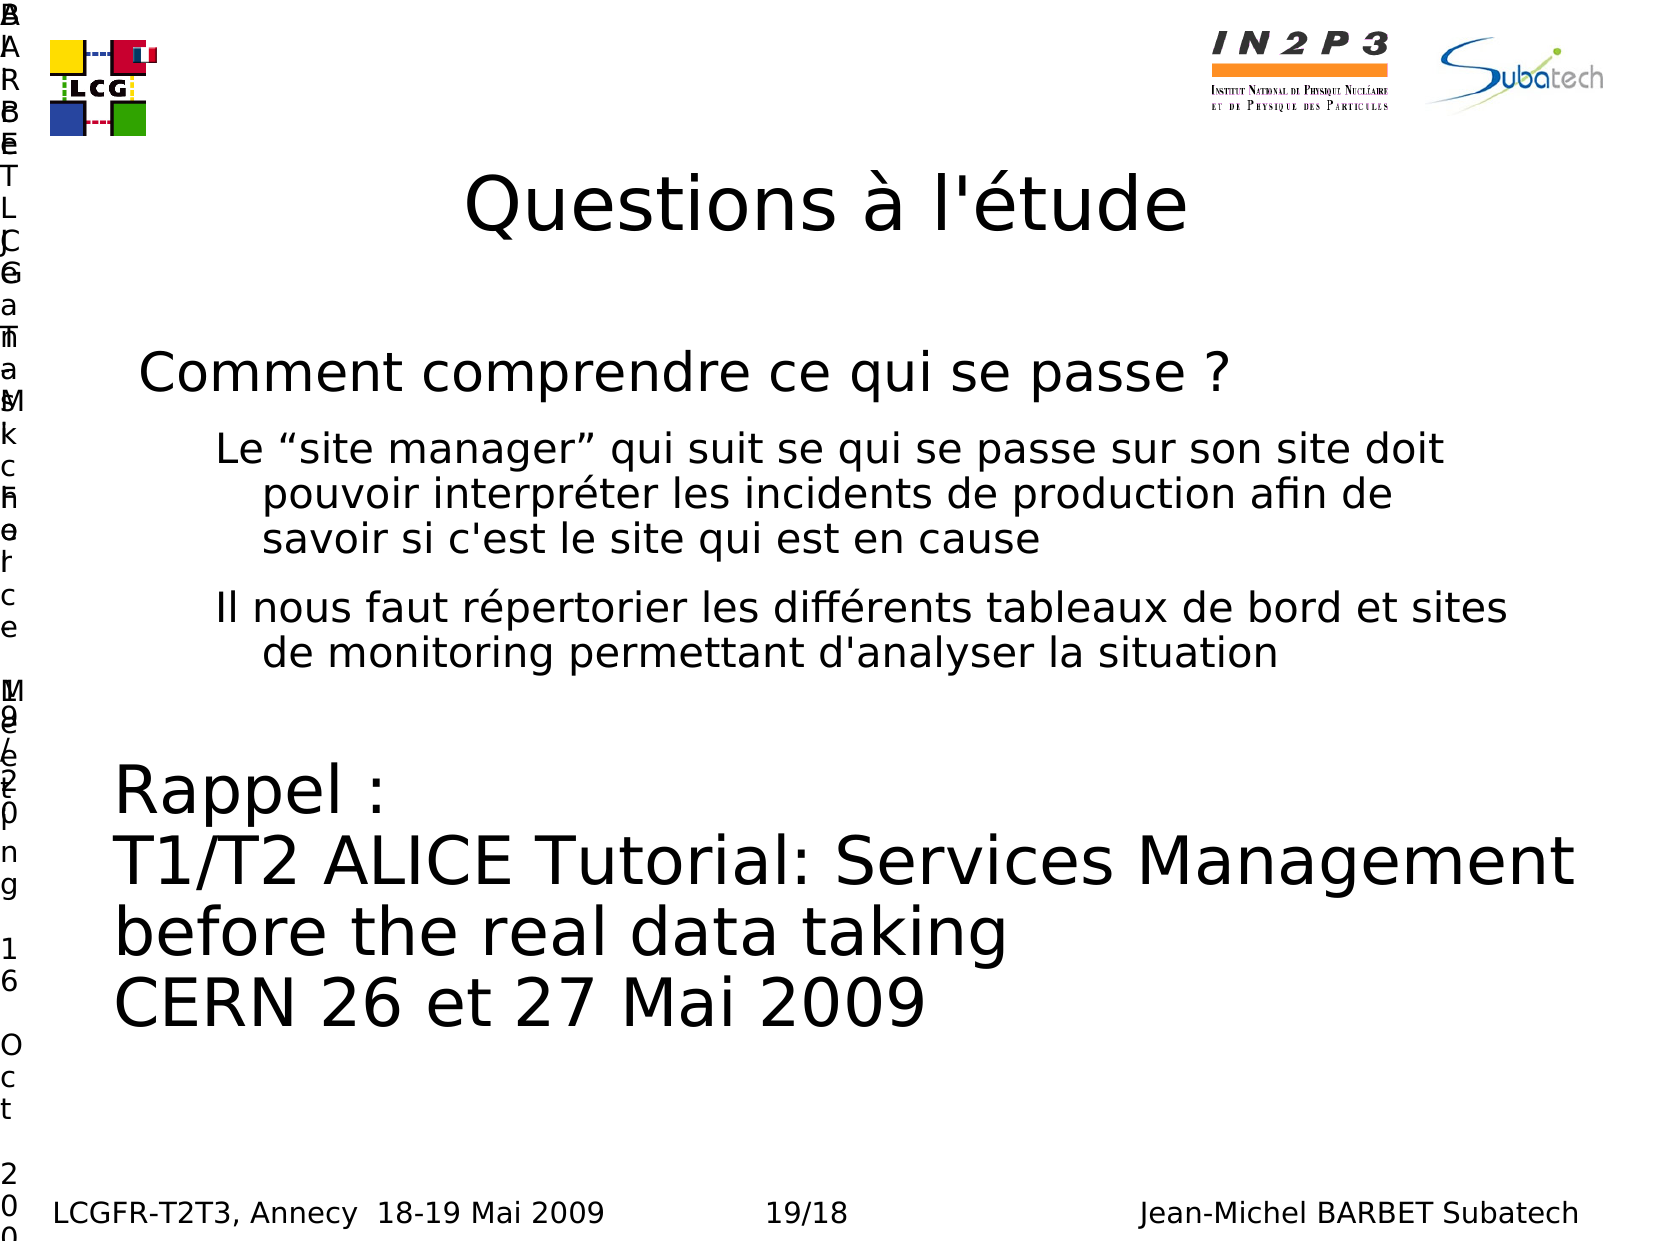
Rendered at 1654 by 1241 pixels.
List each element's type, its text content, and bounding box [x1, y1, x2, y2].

picture [1210, 21, 1388, 110]
picture [50, 40, 159, 136]
list Comment comprendre ce qui se passe ? Le “site manager” qui suit se qui se passe sur son site doit pouvoir interpréter les incidents de production afin de savoir si c'est le site qui est en cause Il nous faut répertorier les différents tableaux de bord et sites de monitoring permettant d'analyser la situation [121, 344, 1534, 749]
title Questions à l'étude [121, 110, 1534, 303]
text_box Rappel : T1/T2 ALICE Tutorial: Services Management before the real data taking CERN 26 et 27 Mai 2009 [98, 749, 1613, 1065]
picture [1425, 37, 1603, 116]
